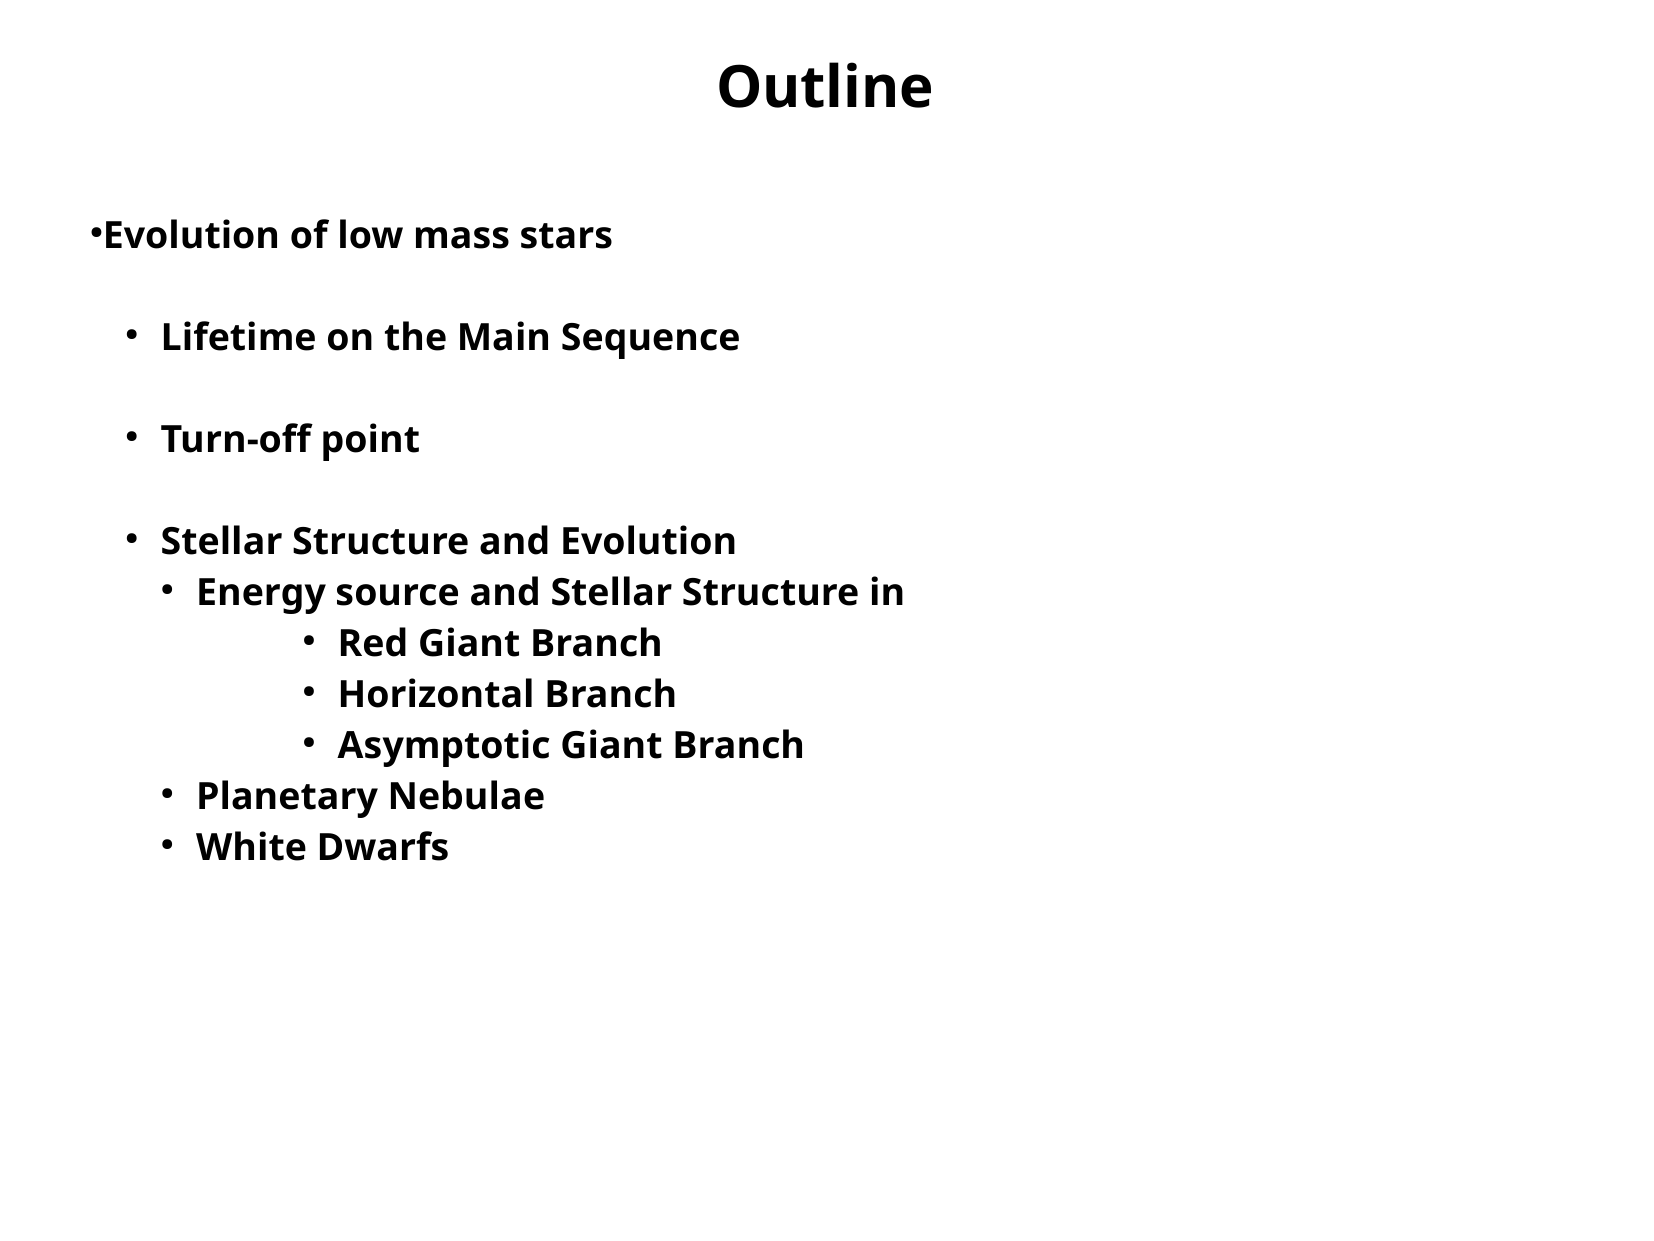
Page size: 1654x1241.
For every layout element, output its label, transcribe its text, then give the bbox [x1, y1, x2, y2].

text_box Evolution of low mass stars Lifetime on the Main Sequence Turn-off point Stellar Structure and Evolution Energy source and Stellar Structure in Red Giant Branch Horizontal Branch Asymptotic Giant Branch Planetary Nebulae White Dwarfs [75, 150, 1576, 1126]
text_box Outline [262, 37, 1388, 134]
